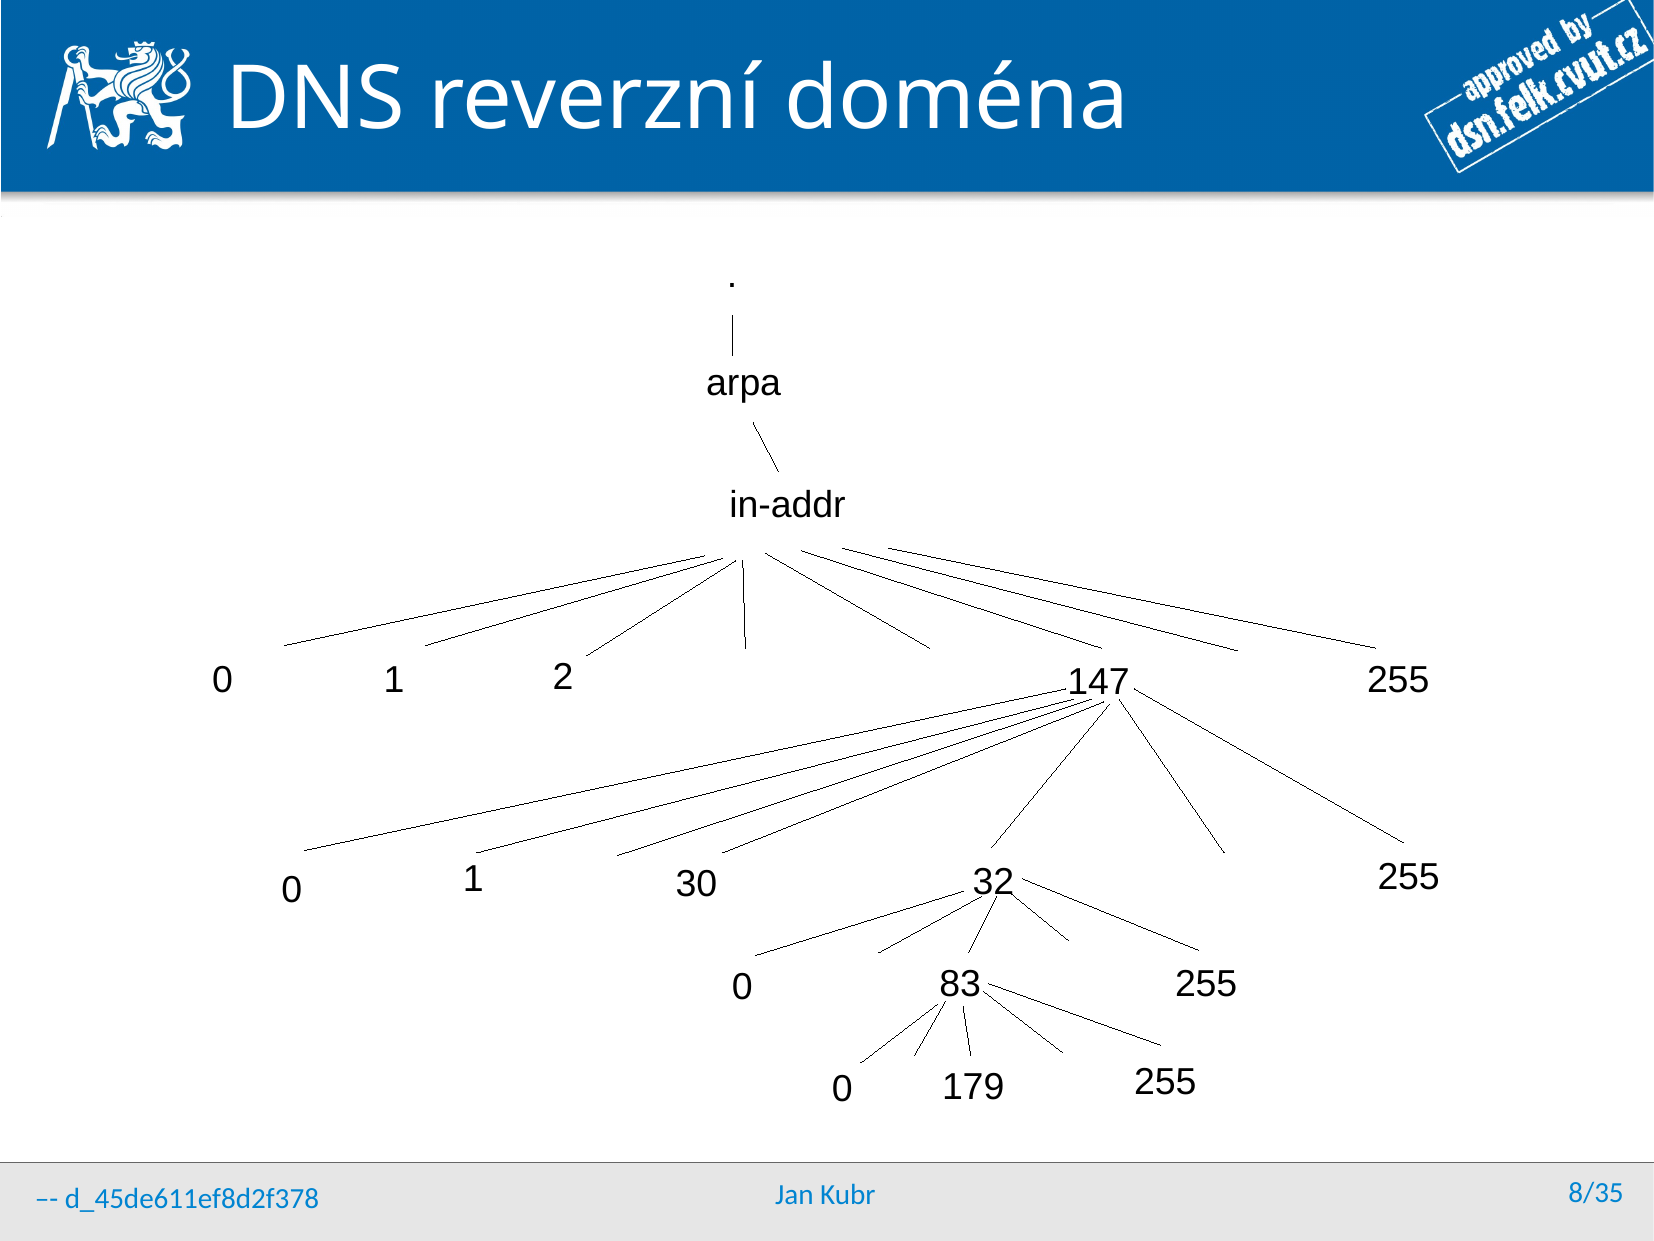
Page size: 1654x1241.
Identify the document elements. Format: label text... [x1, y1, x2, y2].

text_box 1 [368, 650, 420, 708]
title DNS reverzní doména [225, 0, 1426, 188]
text_box 255 [1352, 650, 1445, 708]
text_box 255 [1362, 847, 1455, 905]
text_box 32 [957, 852, 1030, 910]
text_box 30 [660, 855, 732, 913]
text_box 2 [537, 648, 589, 705]
text_box 0 [817, 1060, 868, 1118]
text_box 0 [266, 860, 317, 918]
text_box 0 [197, 650, 248, 708]
picture [1, 0, 1654, 217]
text_box 0 [717, 957, 768, 1015]
text_box arpa [691, 353, 796, 411]
text_box 179 [927, 1057, 1020, 1115]
text_box 83 [924, 955, 996, 1013]
text_box 1 [448, 850, 499, 908]
text_box 255 [1119, 1052, 1212, 1110]
text_box 255 [1160, 955, 1253, 1013]
text_box . [712, 245, 753, 303]
text_box 147 [1052, 653, 1145, 711]
text_box in-addr [714, 476, 861, 534]
